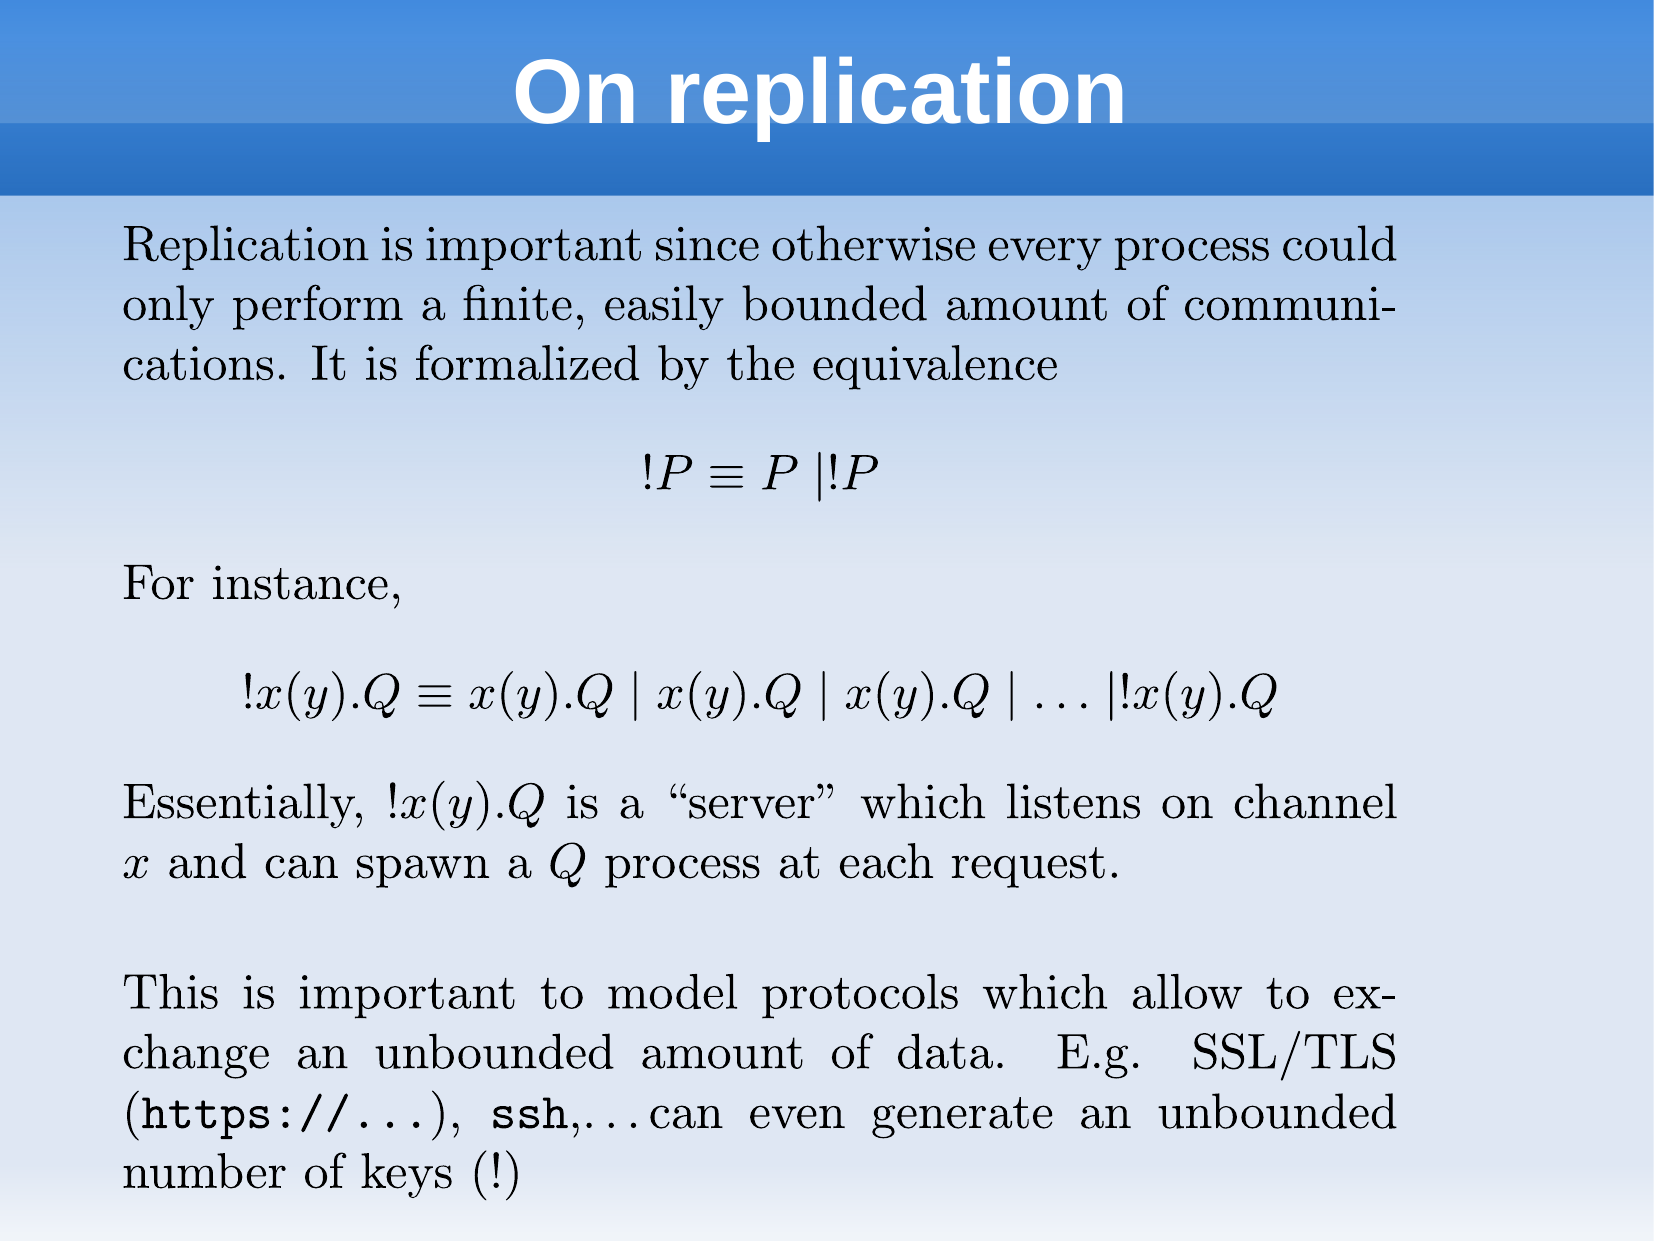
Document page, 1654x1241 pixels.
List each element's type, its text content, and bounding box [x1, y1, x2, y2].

text_box [122, 225, 1398, 1201]
title On replication [76, 0, 1565, 188]
picture [0, 0, 1654, 1241]
